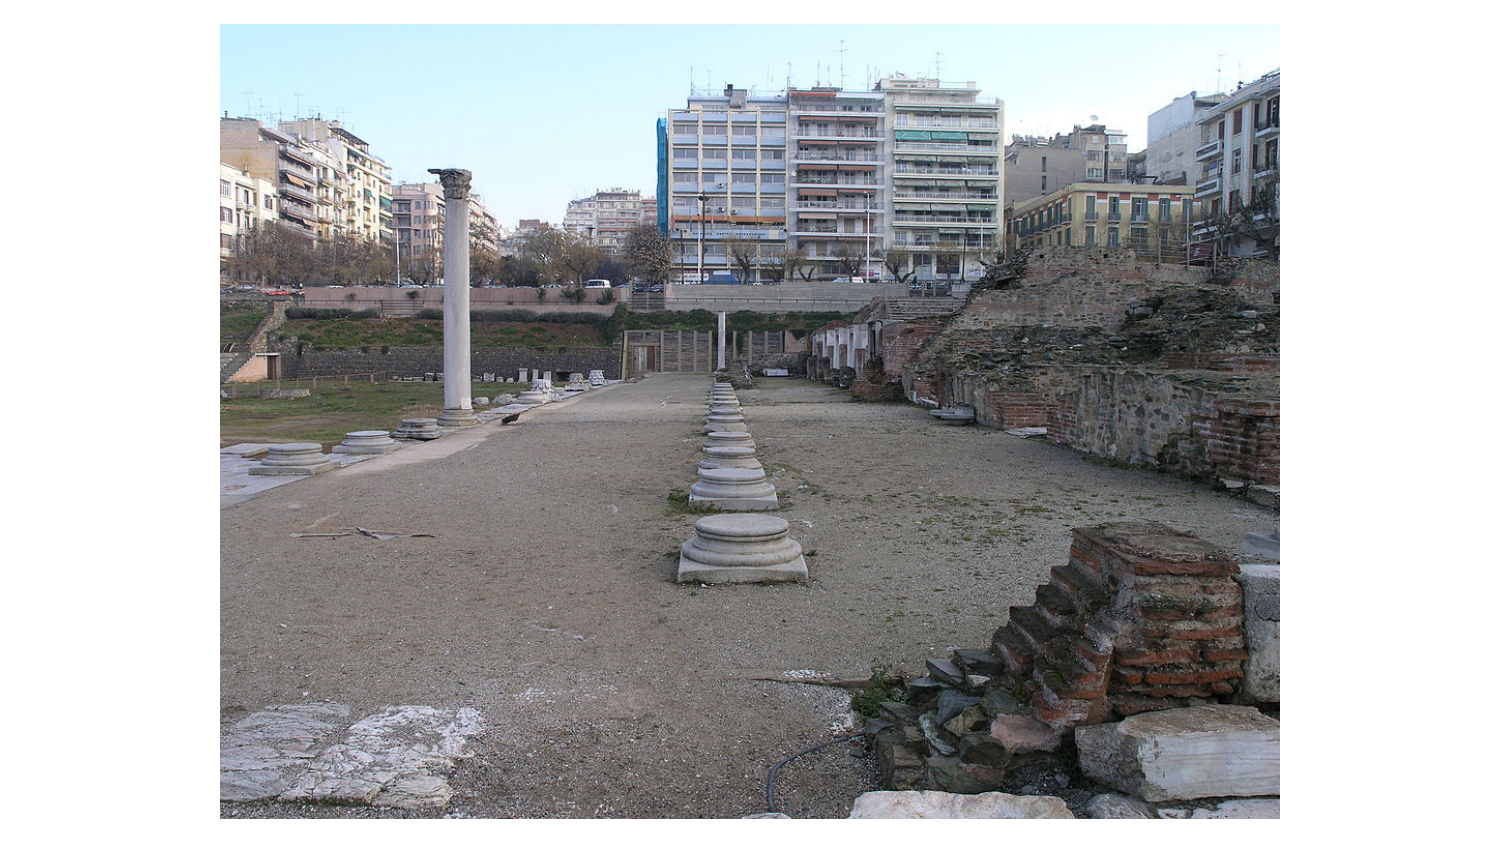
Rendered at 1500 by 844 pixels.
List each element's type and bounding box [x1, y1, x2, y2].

picture [220, 24, 1280, 819]
